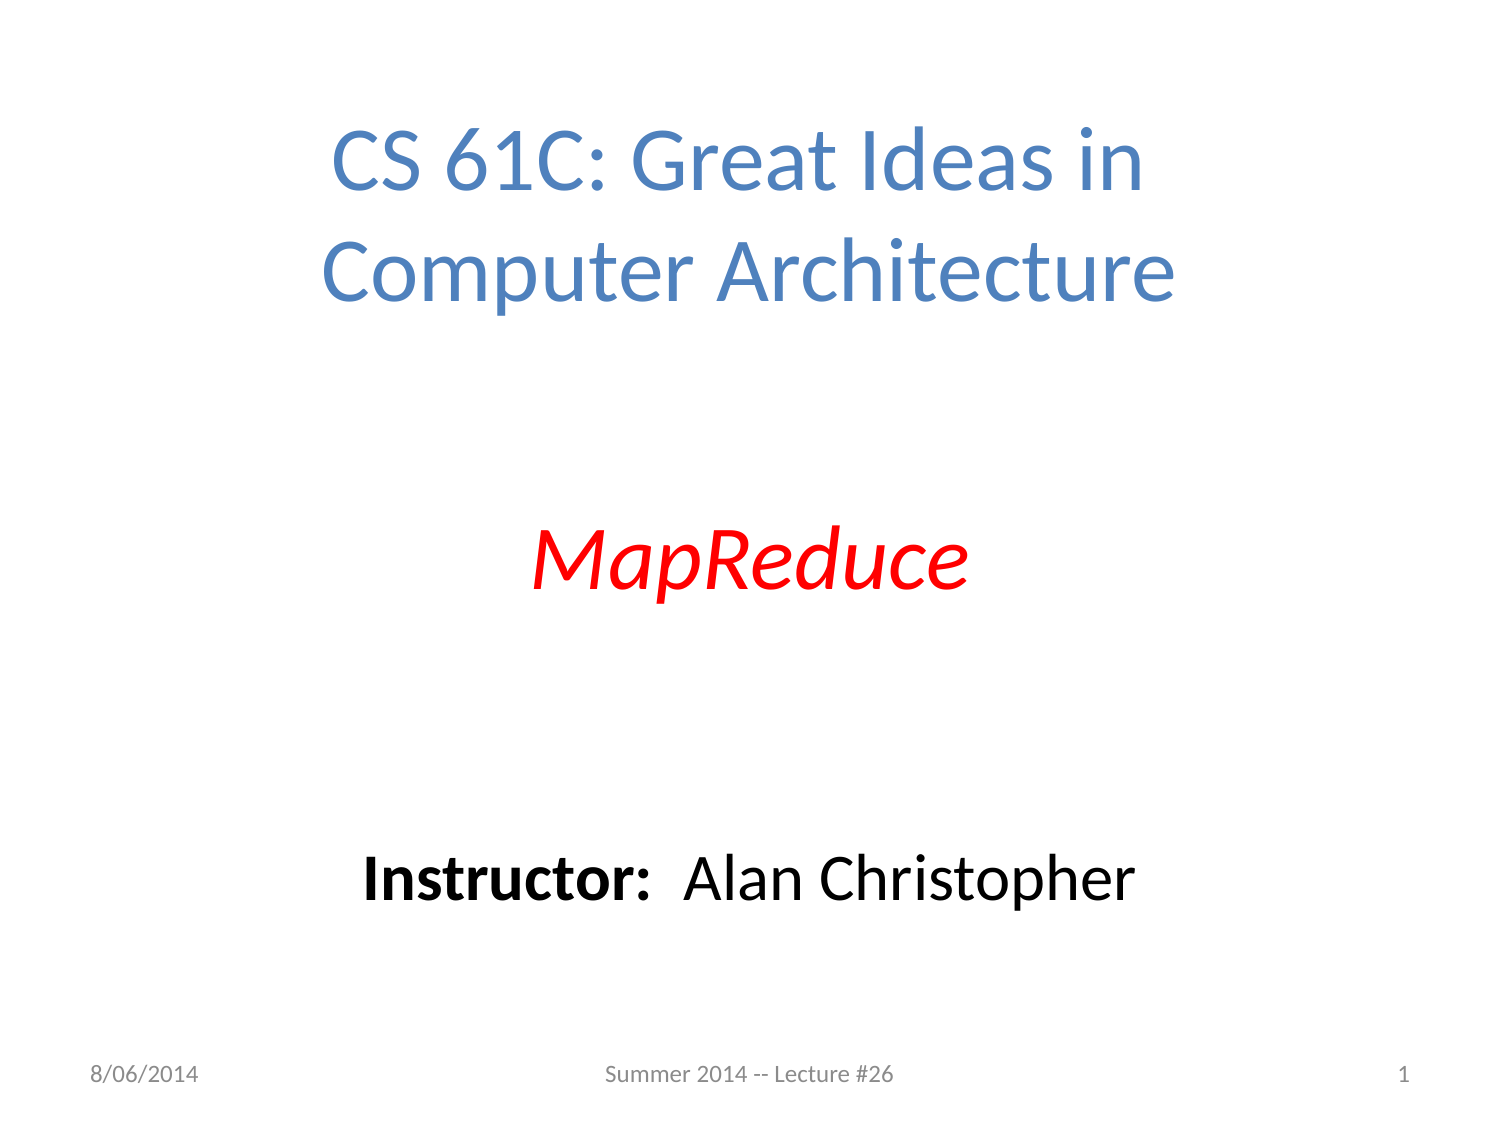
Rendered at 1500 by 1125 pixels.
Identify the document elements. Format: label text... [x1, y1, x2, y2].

text_box CS 61C: Great Ideas in Computer Architecture MapReduce [0, 91, 1500, 639]
footer Summer 2014 -- Lecture #26 [512, 1042, 988, 1103]
slide_number <number> [1074, 1042, 1425, 1103]
subtitle Instructor: Alan Christopher [0, 639, 1500, 927]
slide_number 8/06/2014 [75, 1042, 425, 1103]
